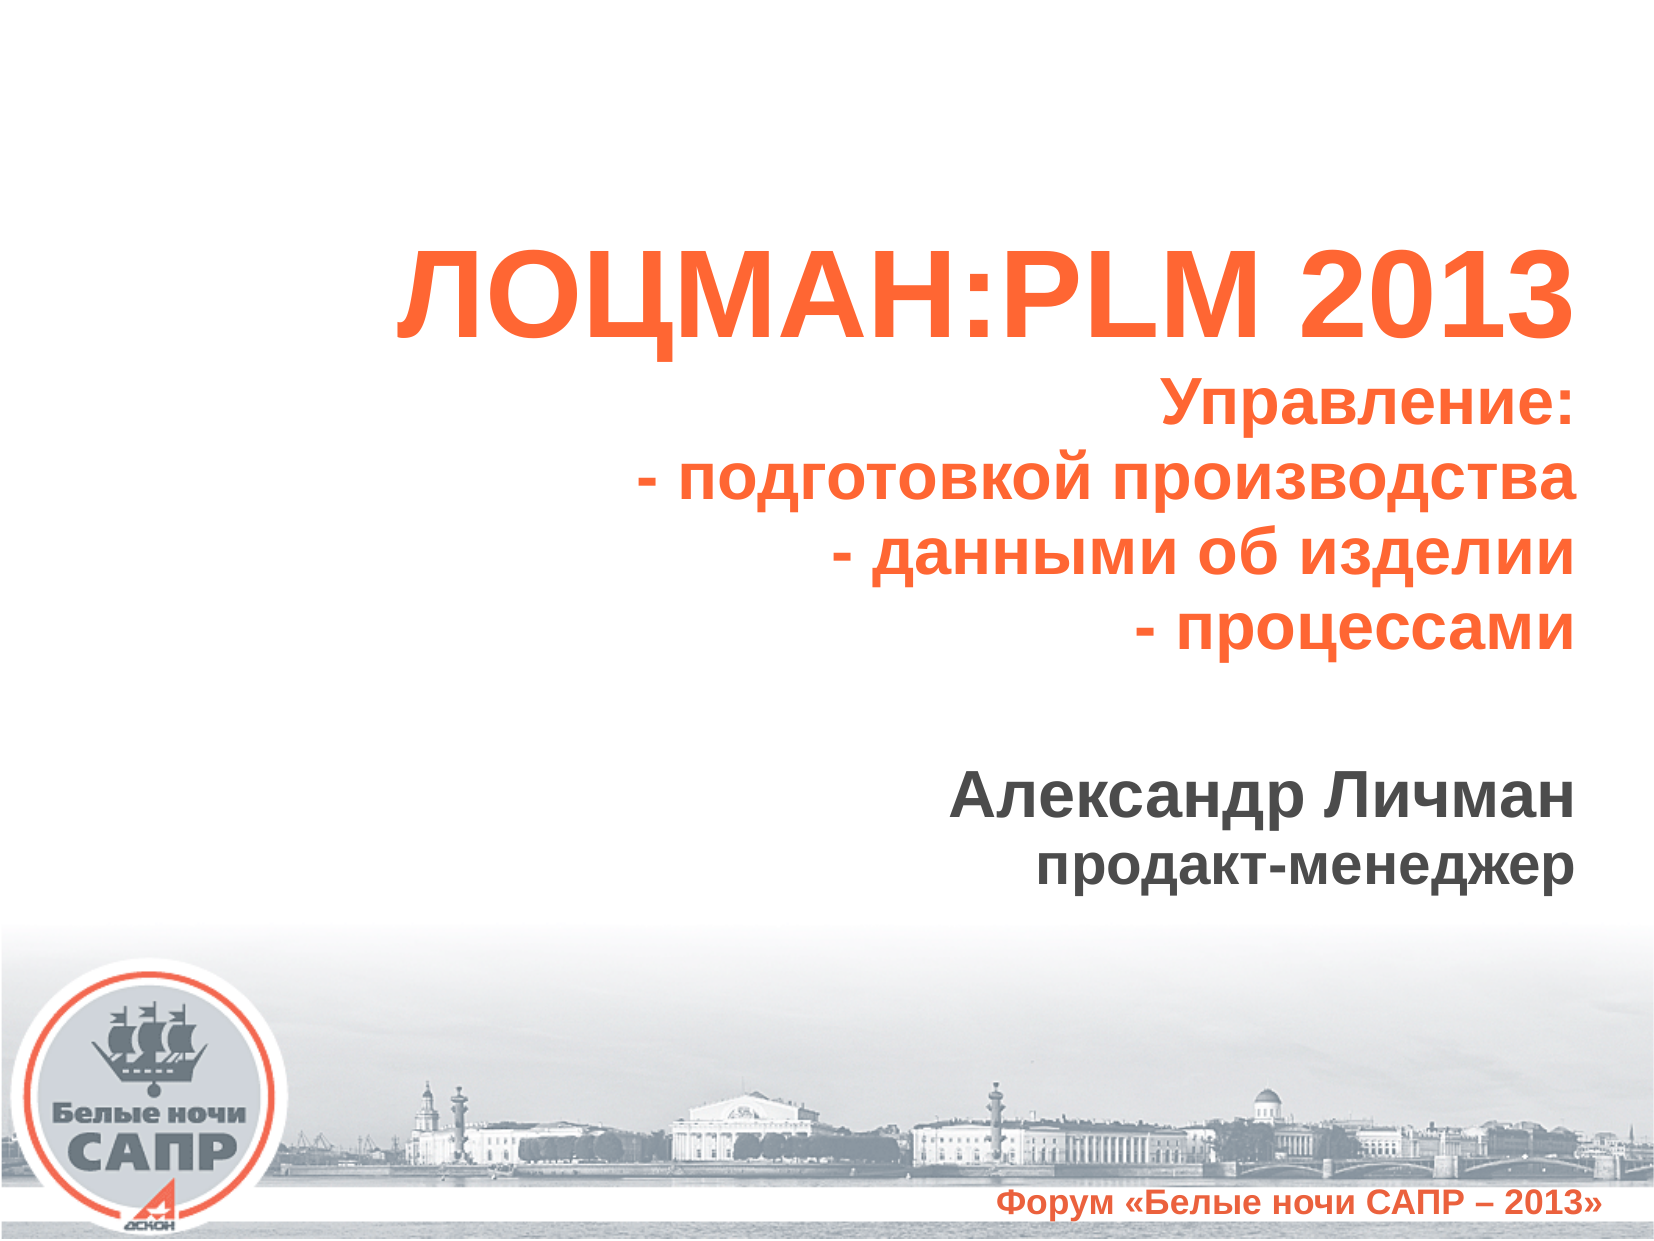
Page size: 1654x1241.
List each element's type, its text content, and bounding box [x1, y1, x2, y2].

picture [1, 0, 1654, 1239]
title ЛОЦМАН:PLM 2013 Управление: - подготовкой производства - данными об изделии - процессами [118, 224, 1577, 664]
subtitle Александр Личман продакт-менеджер [501, 634, 1577, 1019]
text_box [442, 1151, 1477, 1223]
